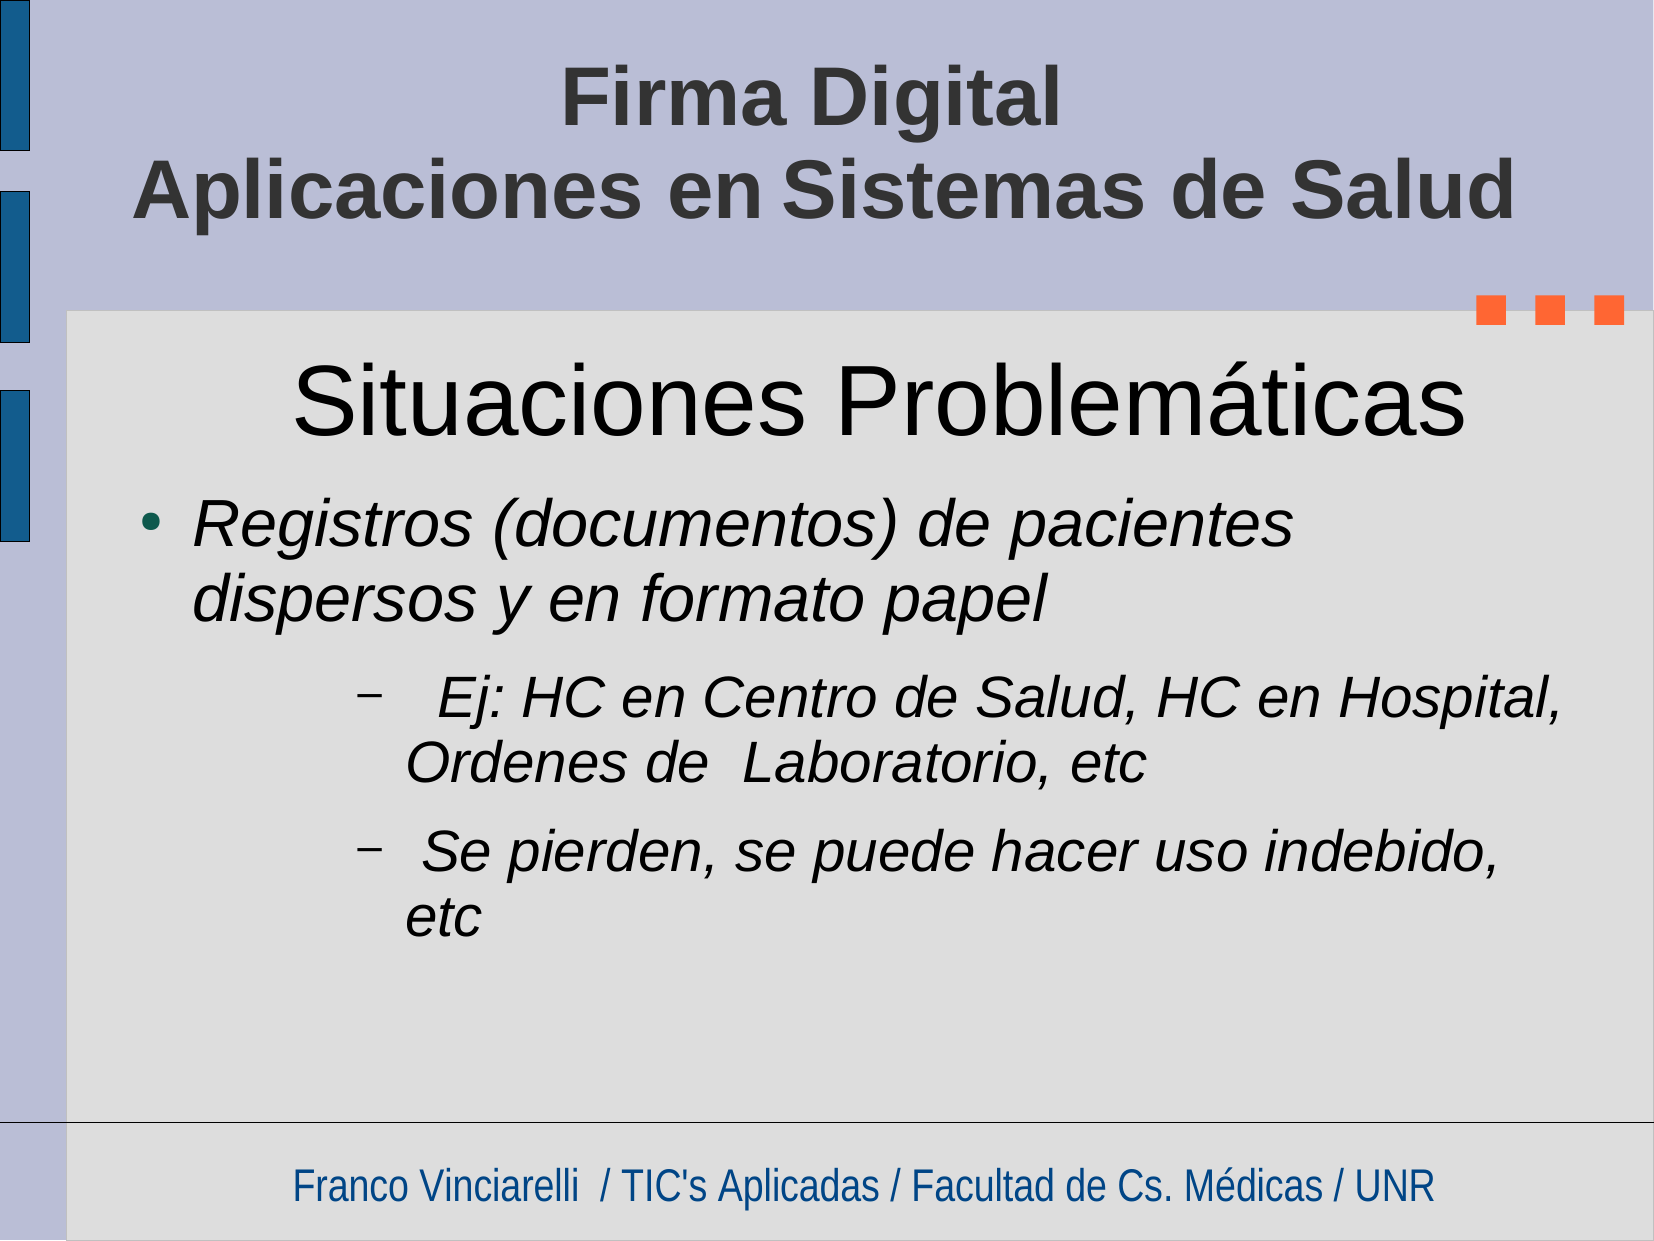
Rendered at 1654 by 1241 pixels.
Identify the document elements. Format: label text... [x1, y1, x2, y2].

list Situaciones Problemáticas Registros (documentos) de pacientes dispersos y en formato papel Ej: HC en Centro de Salud, HC en Hospital, Ordenes de Laboratorio, etc Se pierden, se puede hacer uso indebido, etc [121, 344, 1595, 1122]
title Firma Digital Aplicaciones en Sistemas de Salud [118, 50, 1531, 237]
text_box [1535, 295, 1565, 325]
list Situaciones Problemáticas Registros (documentos) de pacientes dispersos y en formato papel Ej: HC en Centro de Salud, HC en Hospital, Ordenes de Laboratorio, etc Se pierden, se puede hacer uso indebido, etc [121, 1123, 1595, 1127]
text_box [1476, 295, 1506, 325]
text_box Franco Vinciarelli / TIC's Aplicadas / Facultad de Cs. Médicas / UNR [292, 1158, 1447, 1211]
text_box [1594, 295, 1625, 325]
